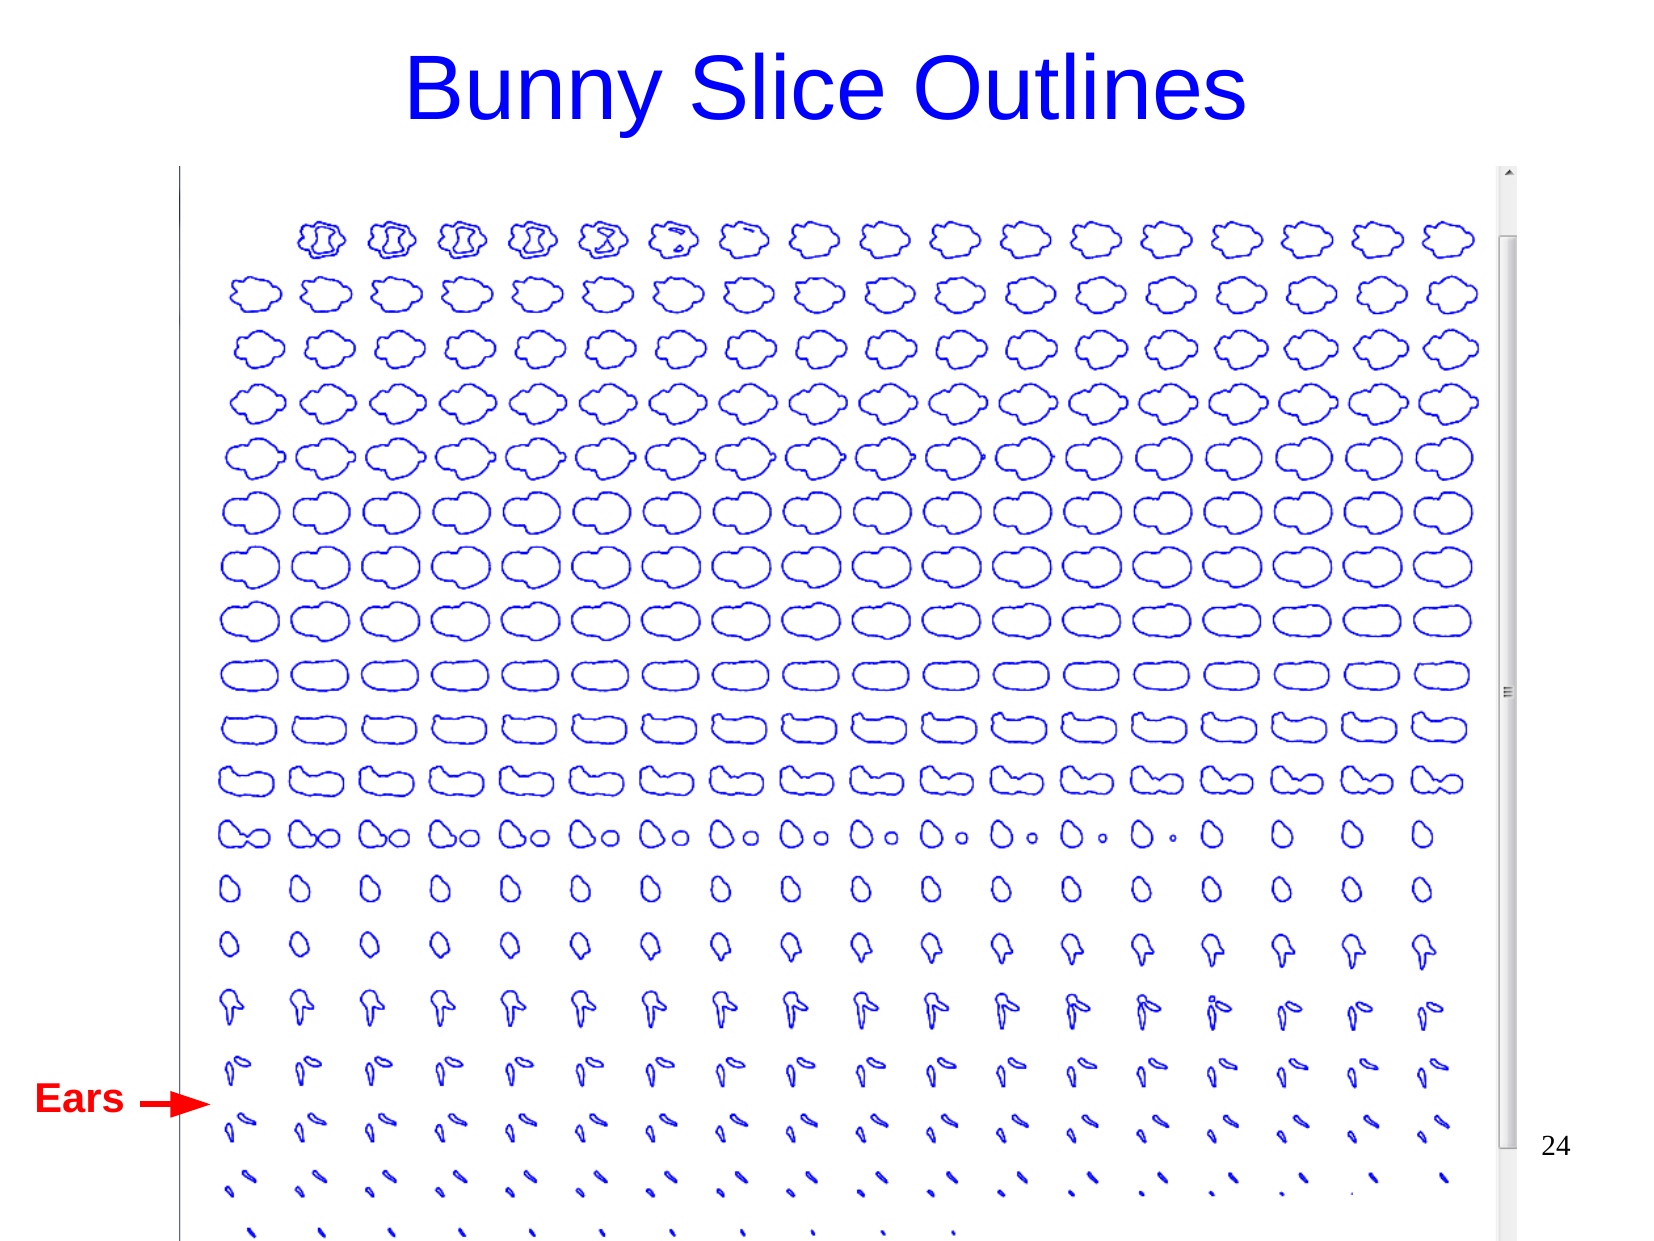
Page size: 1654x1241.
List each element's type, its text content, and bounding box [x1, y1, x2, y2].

title Bunny Slice Outlines [82, 0, 1571, 192]
text_box Ears [19, 1067, 140, 1129]
picture [179, 166, 1517, 1241]
